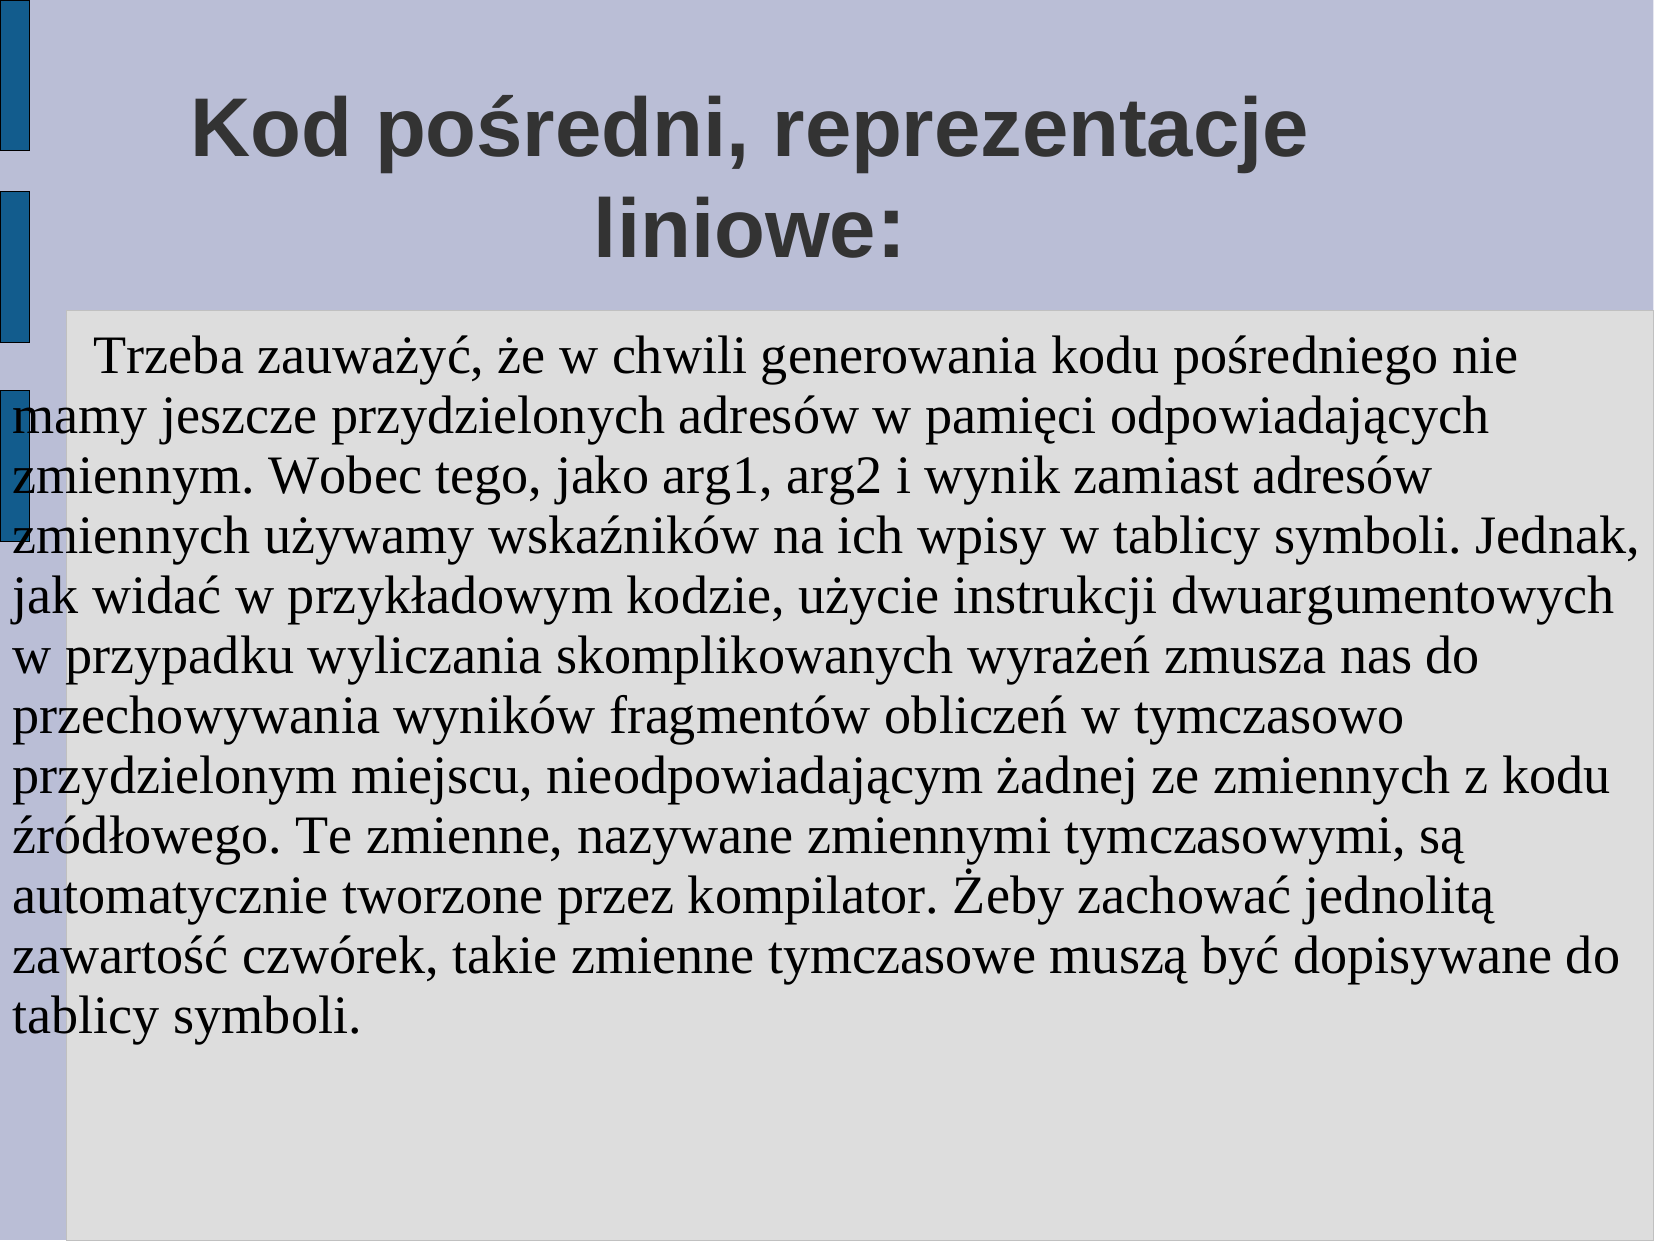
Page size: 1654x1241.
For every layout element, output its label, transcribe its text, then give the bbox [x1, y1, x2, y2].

text_box Trzeba zauważyć, że w chwili generowania kodu pośredniego nie mamy jeszcze przydzielonych adresów w pamięci odpowiadających zmiennym. Wobec tego, jako arg1, arg2 i wynik zamiast adresów zmiennych używamy wskaźników na ich wpisy w tablicy symboli. Jednak, jak widać w przykładowym kodzie, użycie instrukcji dwuargumentowych w przypadku wyliczania skomplikowanych wyrażeń zmusza nas do przechowywania wyników fragmentów obliczeń w tymczasowo przydzielonym miejscu, nieodpowiadającym żadnej ze zmiennych z kodu źródłowego. Te zmienne, nazywane zmiennymi tymczasowymi, są automatycznie tworzone przez kompilator. Żeby zachować jednolitą zawartość czwórek, takie zmienne tymczasowe muszą być dopisywane do tablicy symboli. [12, 324, 1654, 1182]
title Kod pośredni, reprezentacje liniowe: [112, 73, 1388, 285]
